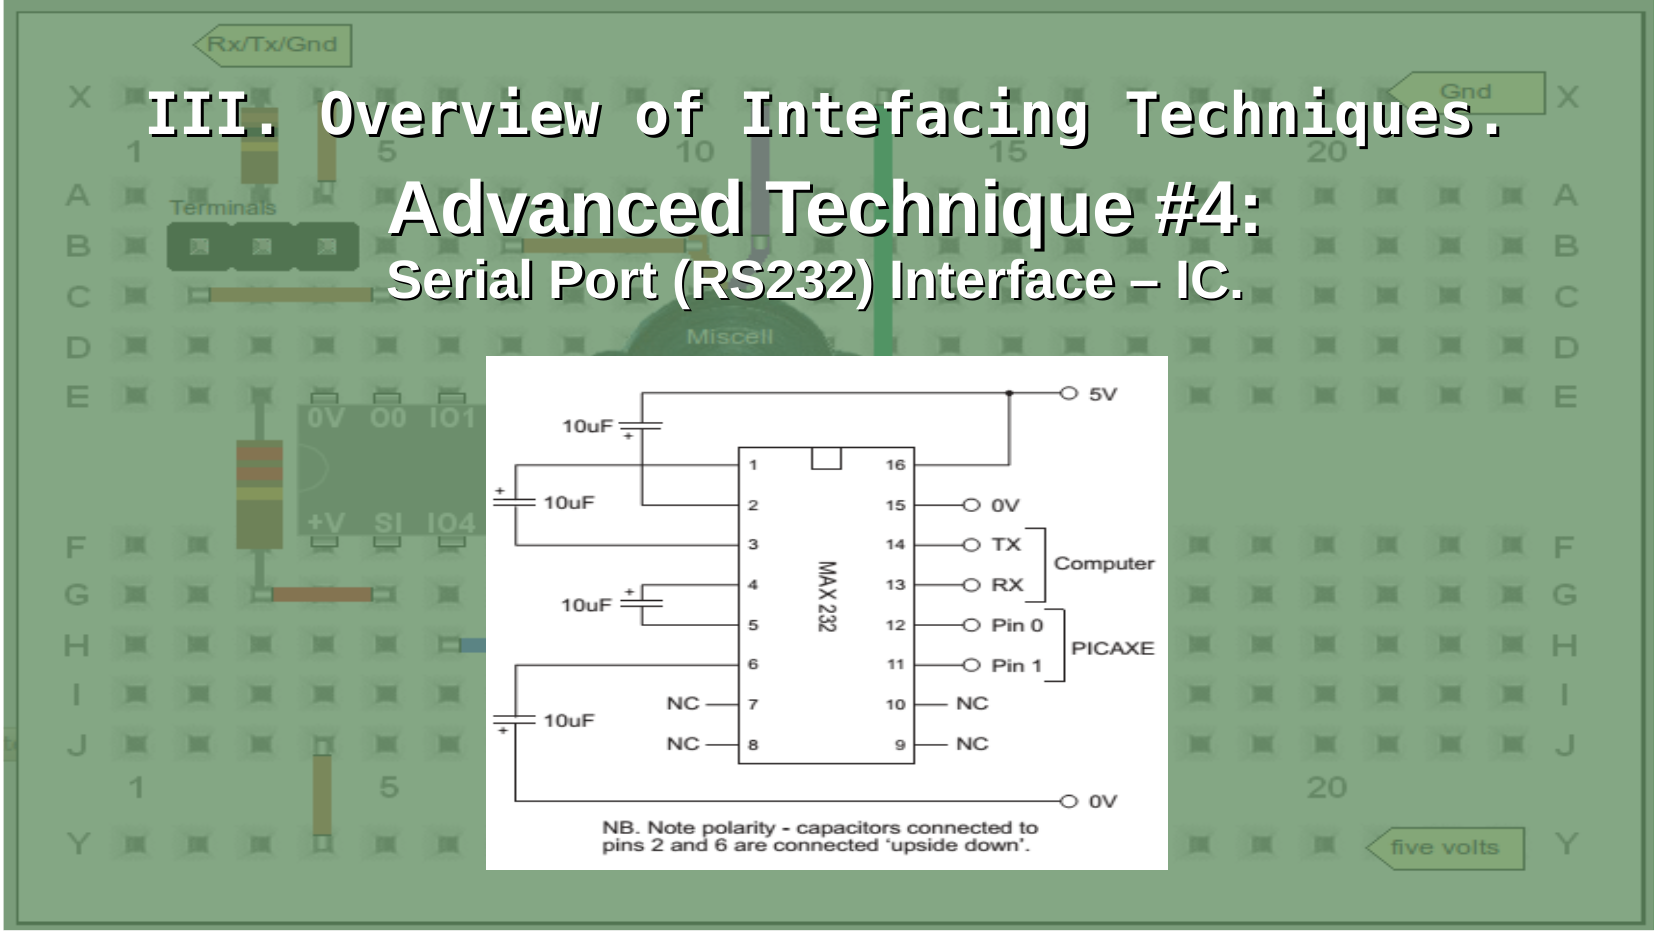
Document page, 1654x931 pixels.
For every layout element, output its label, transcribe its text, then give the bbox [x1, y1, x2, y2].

title III. Overview of Intefacing Techniques. [82, 28, 1571, 202]
picture [3, 0, 1654, 931]
subtitle Advanced Technique #4: Serial Port (RS232) Interface – IC. [71, 165, 1561, 886]
